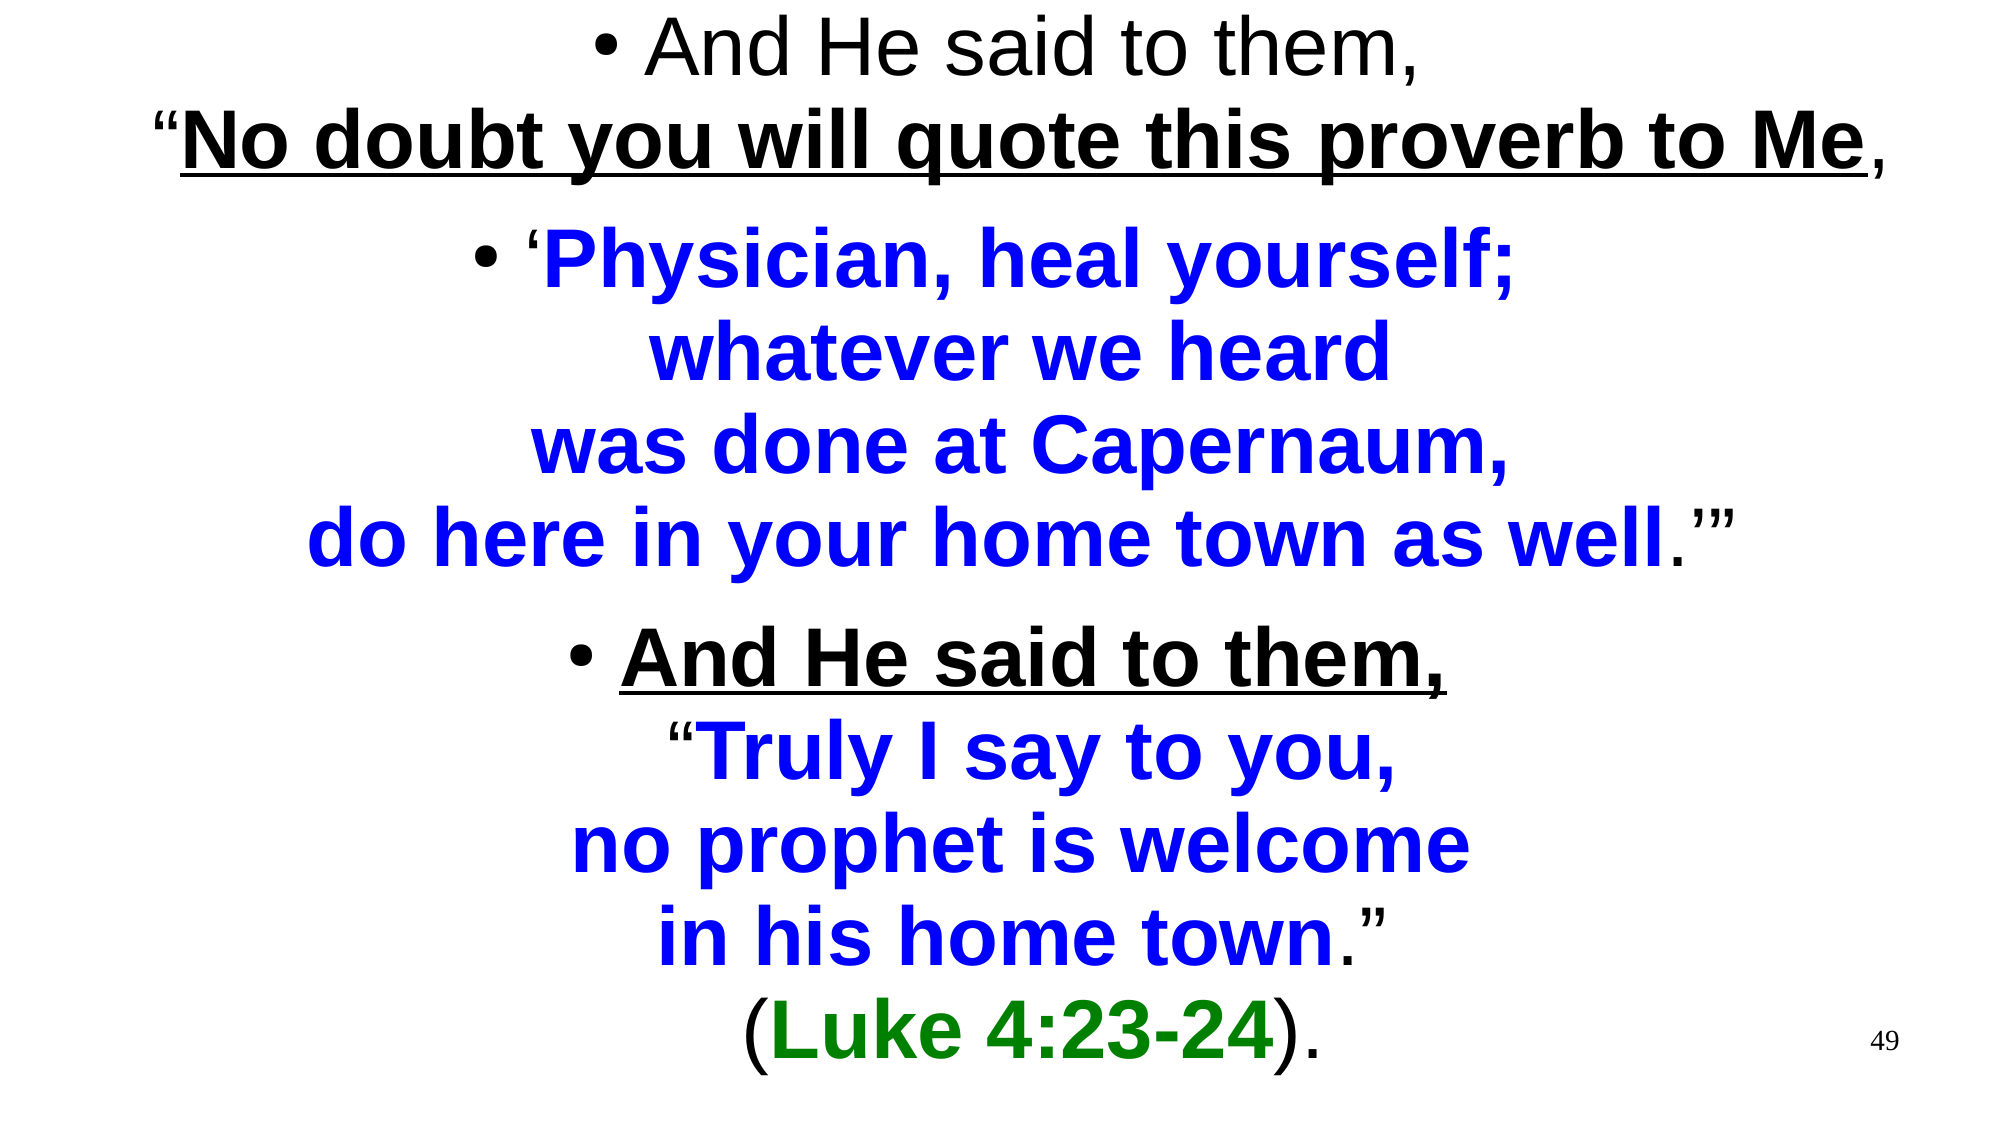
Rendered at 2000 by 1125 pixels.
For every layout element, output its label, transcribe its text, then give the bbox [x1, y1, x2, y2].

list And He said to them, “No doubt you will quote this proverb to Me, ‘Physician, heal yourself; whatever we heard was done at Capernaum, do here in your home town as well.’” And He said to them, “Truly I say to you, no prophet is welcome in his home town.” (Luke 4:23-24). [0, 0, 1996, 1123]
